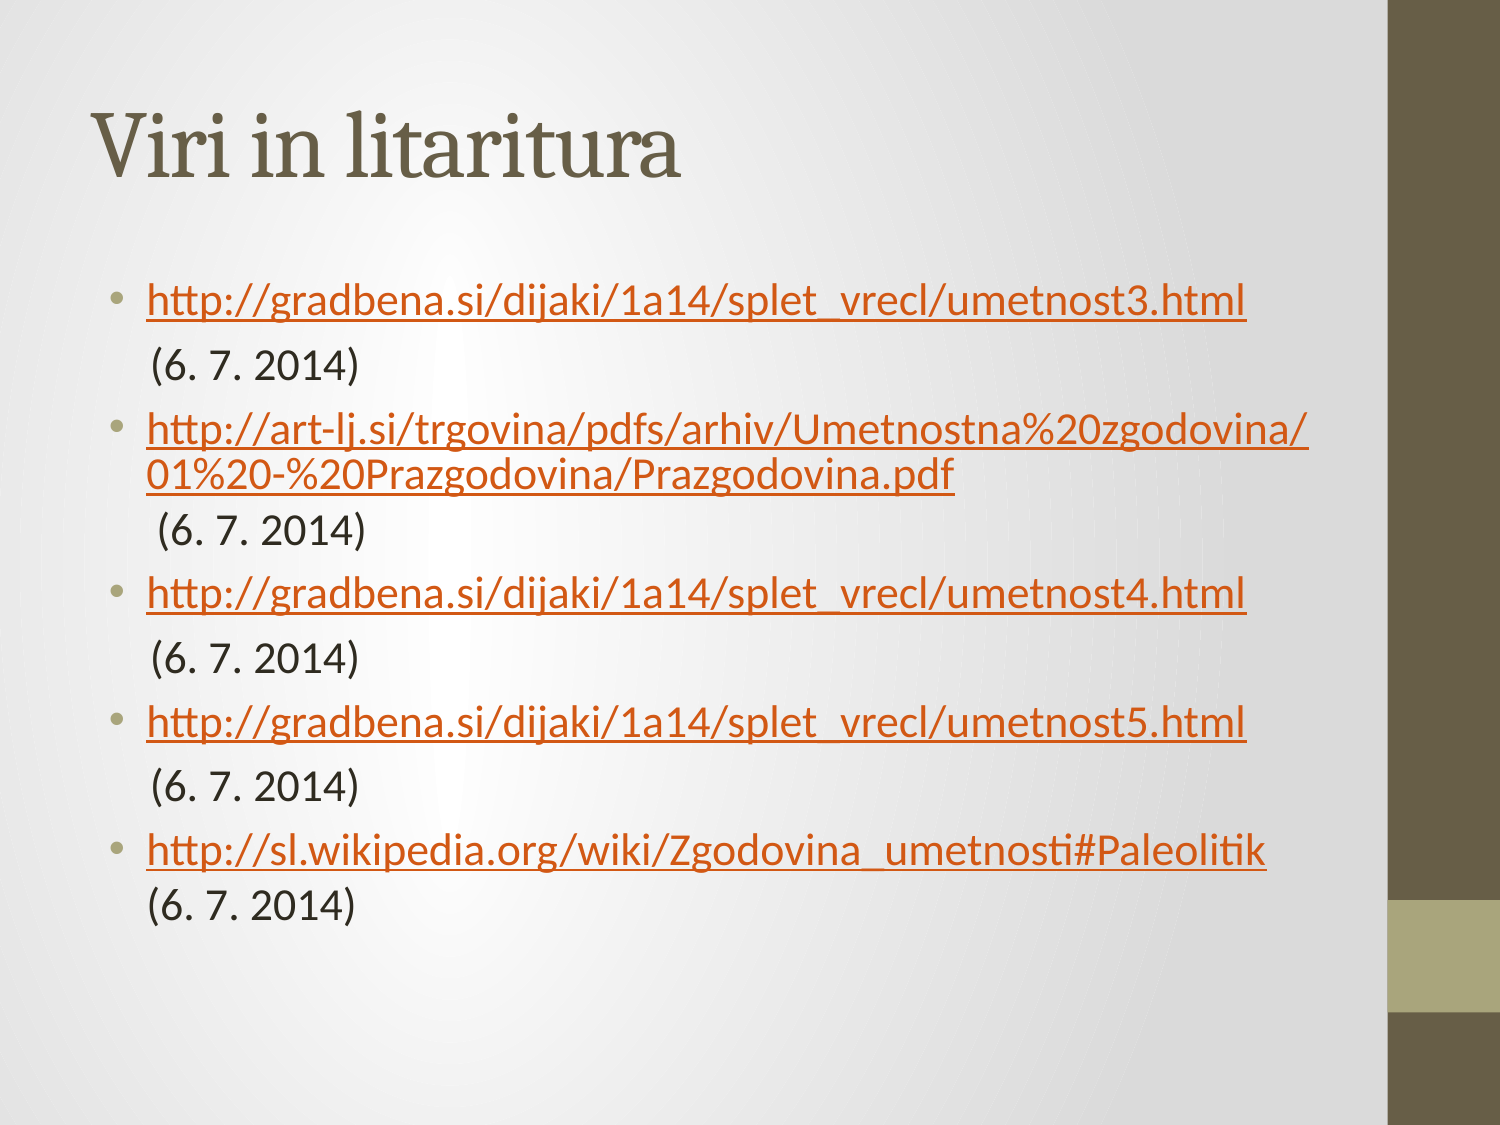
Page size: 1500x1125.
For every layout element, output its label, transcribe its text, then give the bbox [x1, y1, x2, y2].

list http://gradbena.si/dijaki/1a14/splet_vrecl/umetnost3.html (6. 7. 2014) http://art-lj.si/trgovina/pdfs/arhiv/Umetnostna%20zgodovina/01%20-%20Prazgodovina/Prazgodovina.pdf (6. 7. 2014) http://gradbena.si/dijaki/1a14/splet_vrecl/umetnost4.html (6. 7. 2014) http://gradbena.si/dijaki/1a14/splet_vrecl/umetnost5.html (6. 7. 2014) http://sl.wikipedia.org/wiki/Zgodovina_umetnosti#Paleolitik (6. 7. 2014) [75, 262, 1325, 1050]
title Viri in litaritura [75, 45, 1325, 233]
